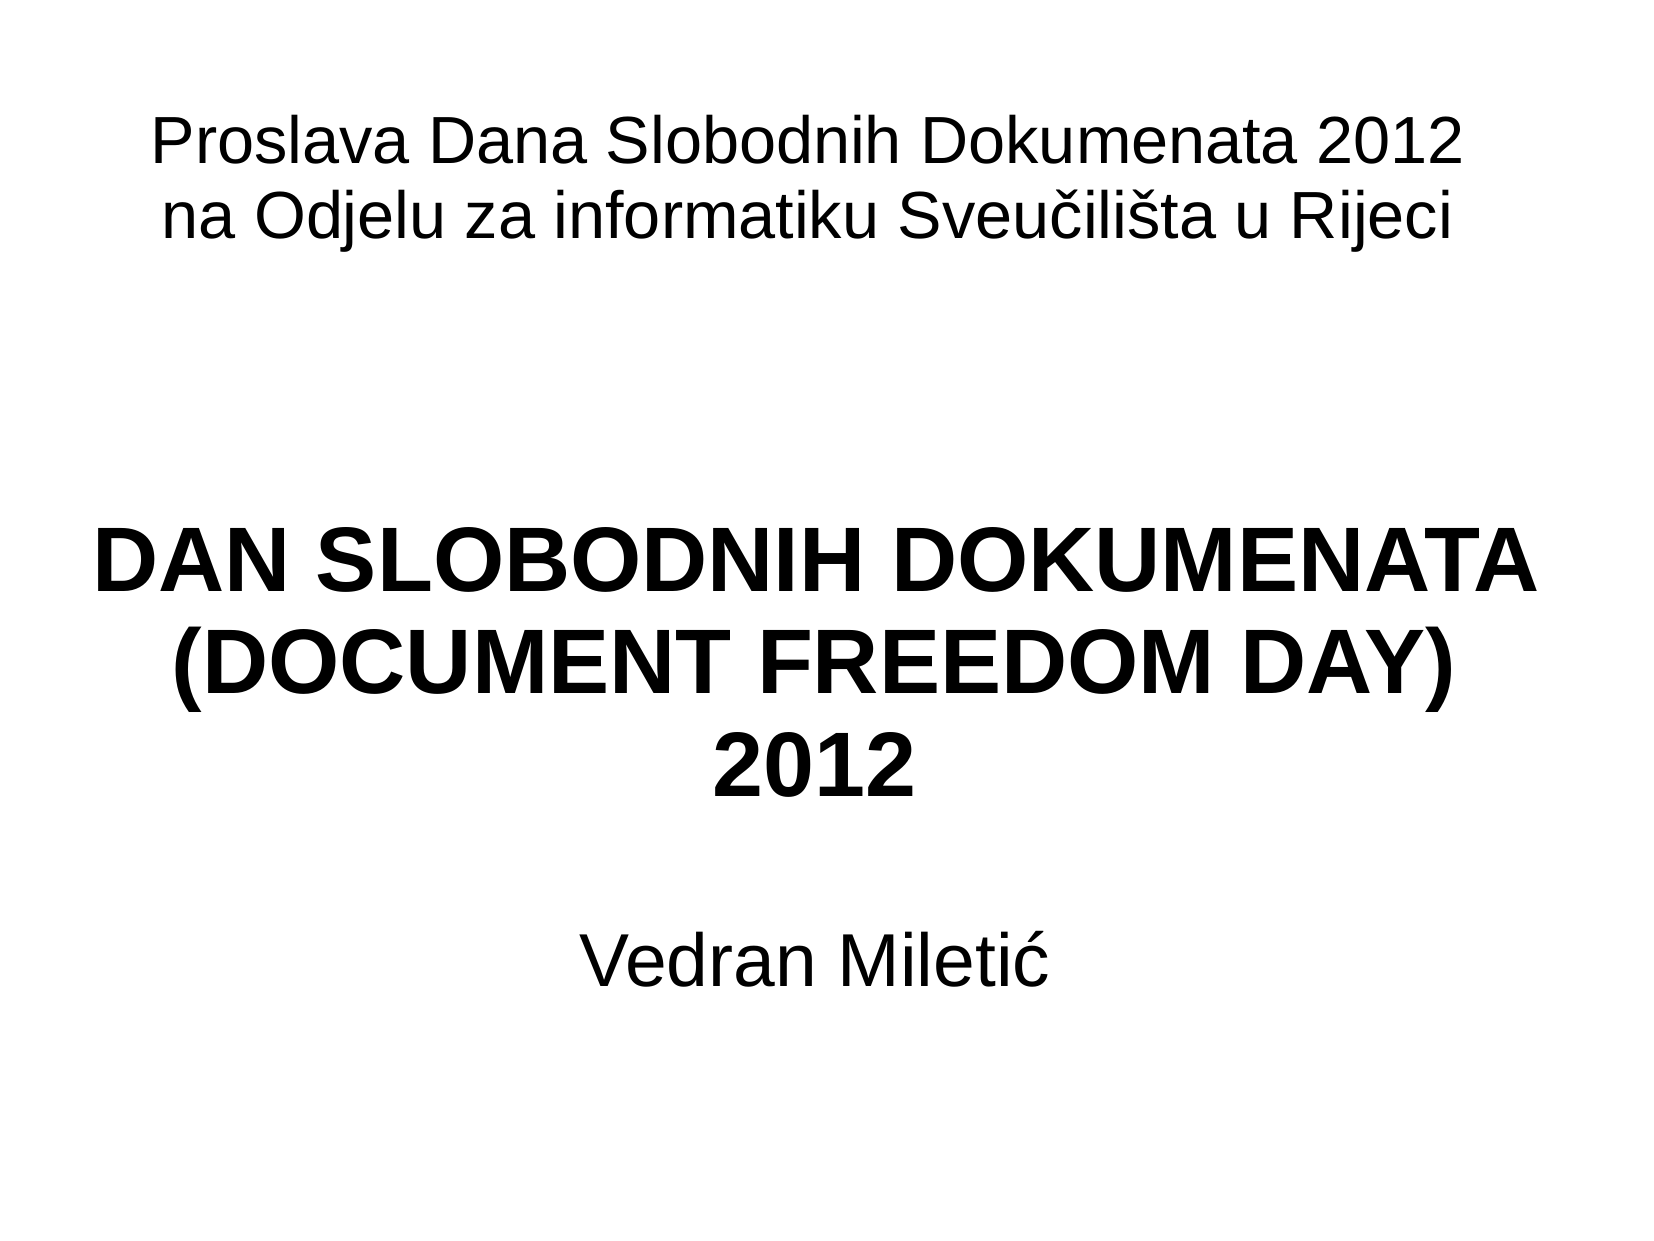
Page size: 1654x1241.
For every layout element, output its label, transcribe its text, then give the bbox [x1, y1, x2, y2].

title DAN SLOBODNIH DOKUMENATA (DOCUMENT FREEDOM DAY) 2012 Vedran Miletić [70, 508, 1559, 1003]
subtitle Proslava Dana Slobodnih Dokumenata 2012 na Odjelu za informatiku Sveučilišta u Rijeci [80, 60, 1536, 296]
